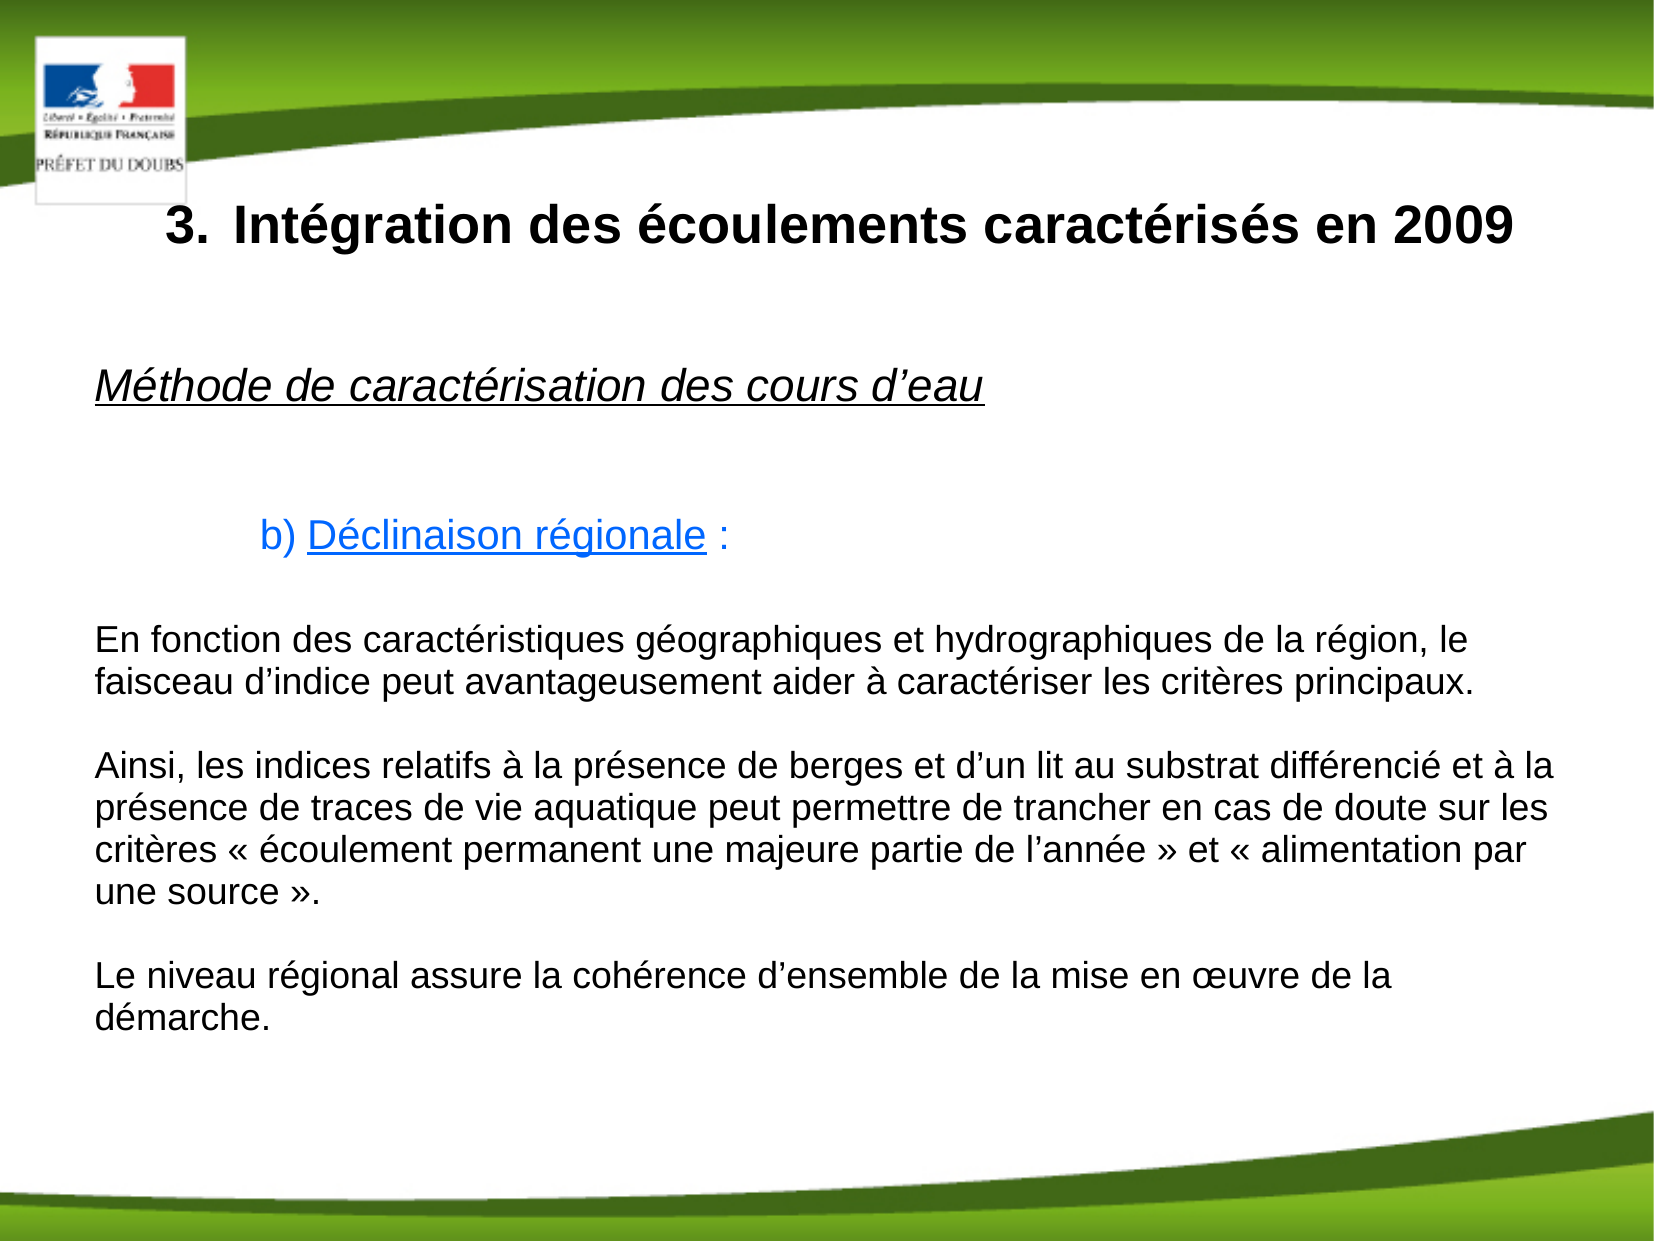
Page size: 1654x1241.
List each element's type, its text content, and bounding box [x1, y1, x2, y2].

list Intégration des écoulements caractérisés en 2009 Méthode de caractérisation des cours d’eau Déclinaison régionale : En fonction des caractéristiques géographiques et hydrographiques de la région, le faisceau d’indice peut avantageusement aider à caractériser les critères principaux. Ainsi, les indices relatifs à la présence de berges et d’un lit au substrat différencié et à la présence de traces de vie aquatique peut permettre de trancher en cas de doute sur les critères « écoulement permanent une majeure partie de l’année » et « alimentation par une source ». Le niveau régional assure la cohérence d’ensemble de la mise en œuvre de la démarche. [76, 194, 1565, 1152]
picture [0, 0, 1654, 1241]
